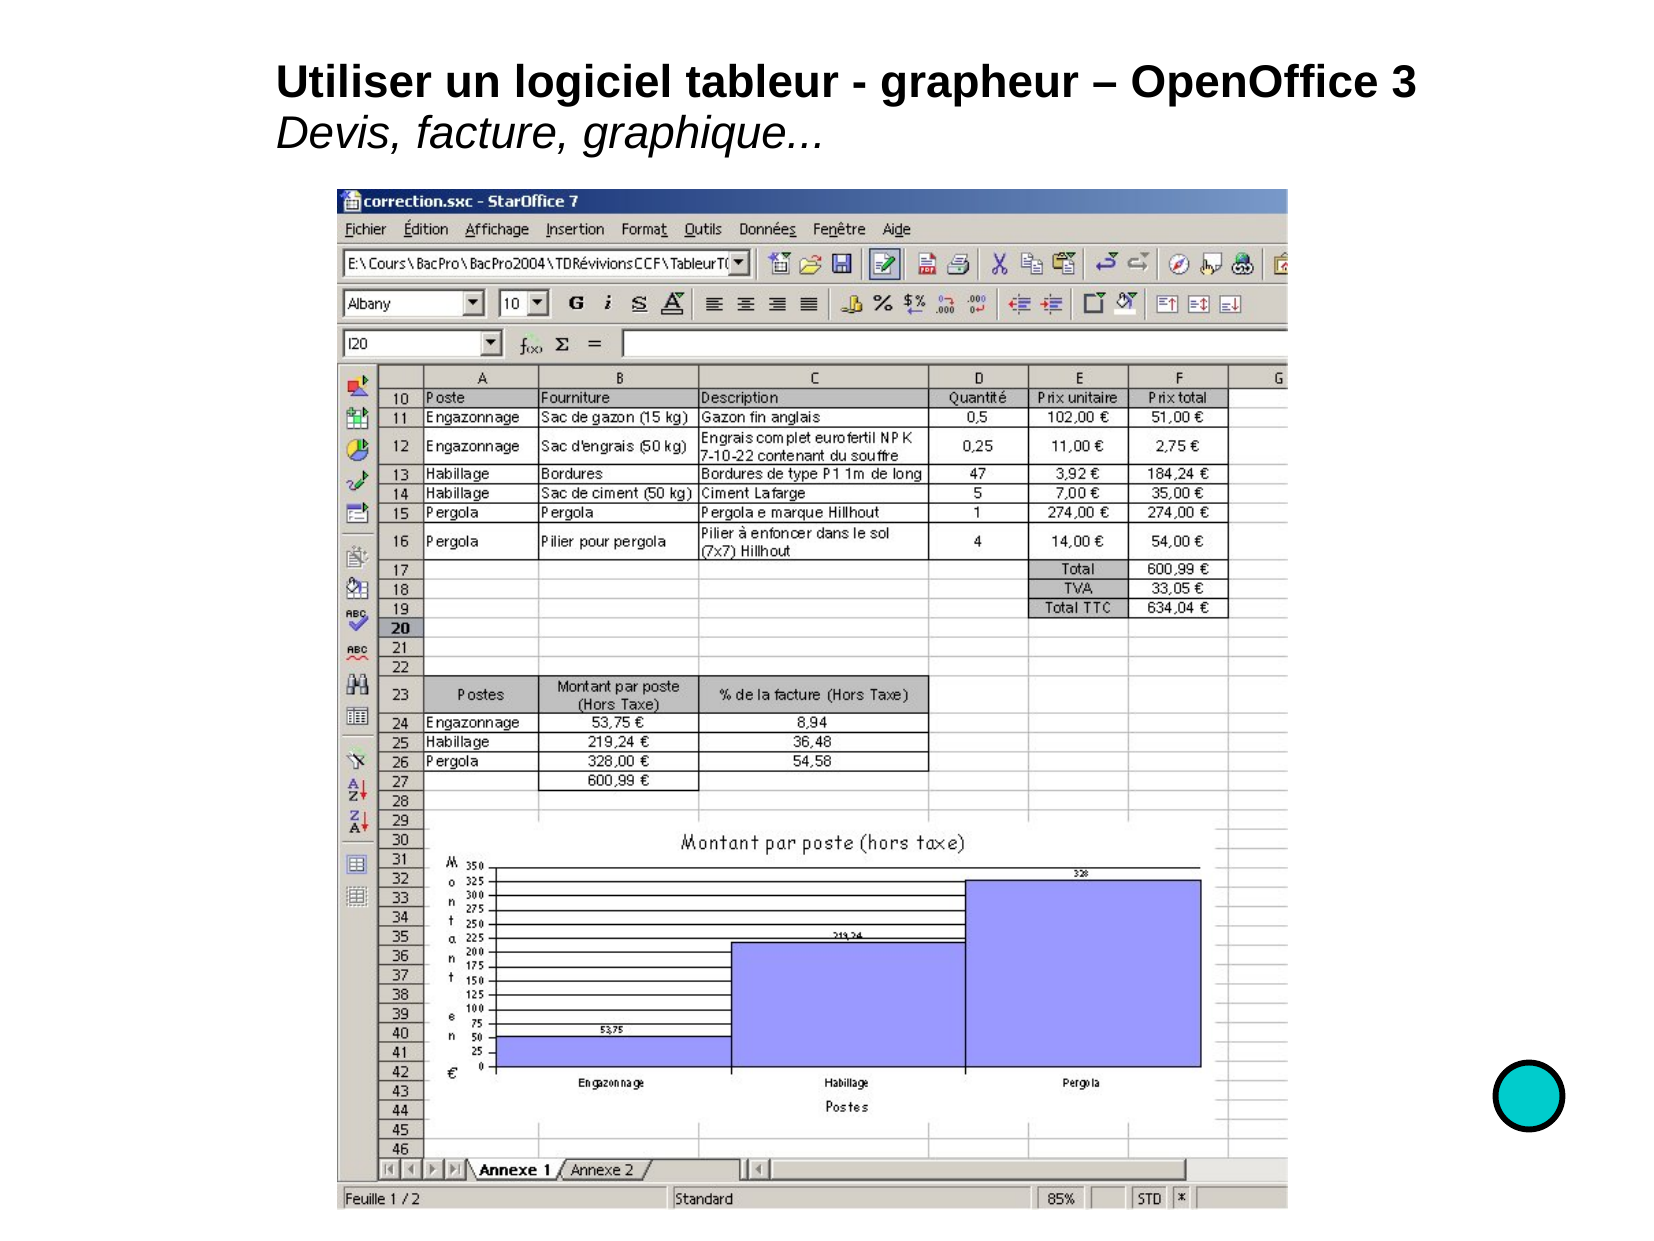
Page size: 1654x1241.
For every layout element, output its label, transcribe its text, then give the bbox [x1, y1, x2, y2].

text_box Utiliser un logiciel tableur - grapheur – OpenOffice 3 Devis, facture, graphique... [202, 55, 1476, 159]
text_box [1495, 1062, 1563, 1130]
picture [337, 189, 1288, 1210]
